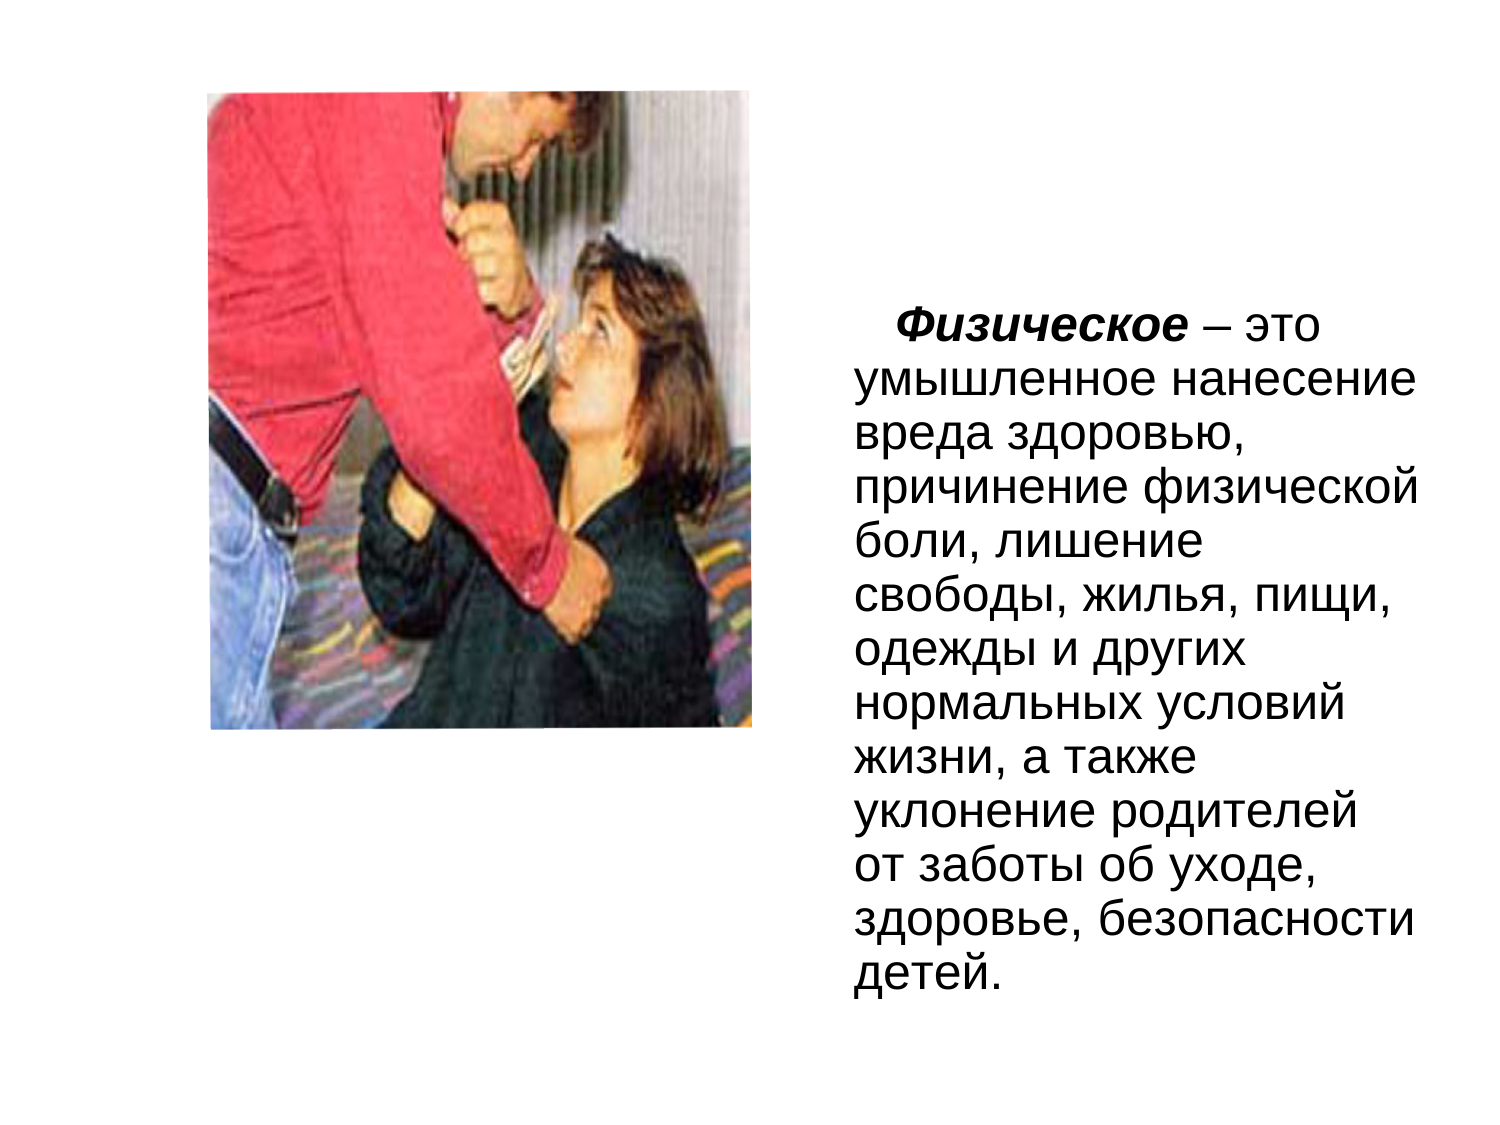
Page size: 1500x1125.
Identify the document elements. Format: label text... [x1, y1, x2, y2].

picture [206, 89, 752, 731]
list Физическое – это умышленное нанесение вреда здоровью, причинение физической боли, лишение свободы, жилья, пищи, одежды и других нормальных условий жизни, а также уклонение родителей от заботы об уходе, здоровье, безопасности детей. [726, 290, 1436, 1036]
